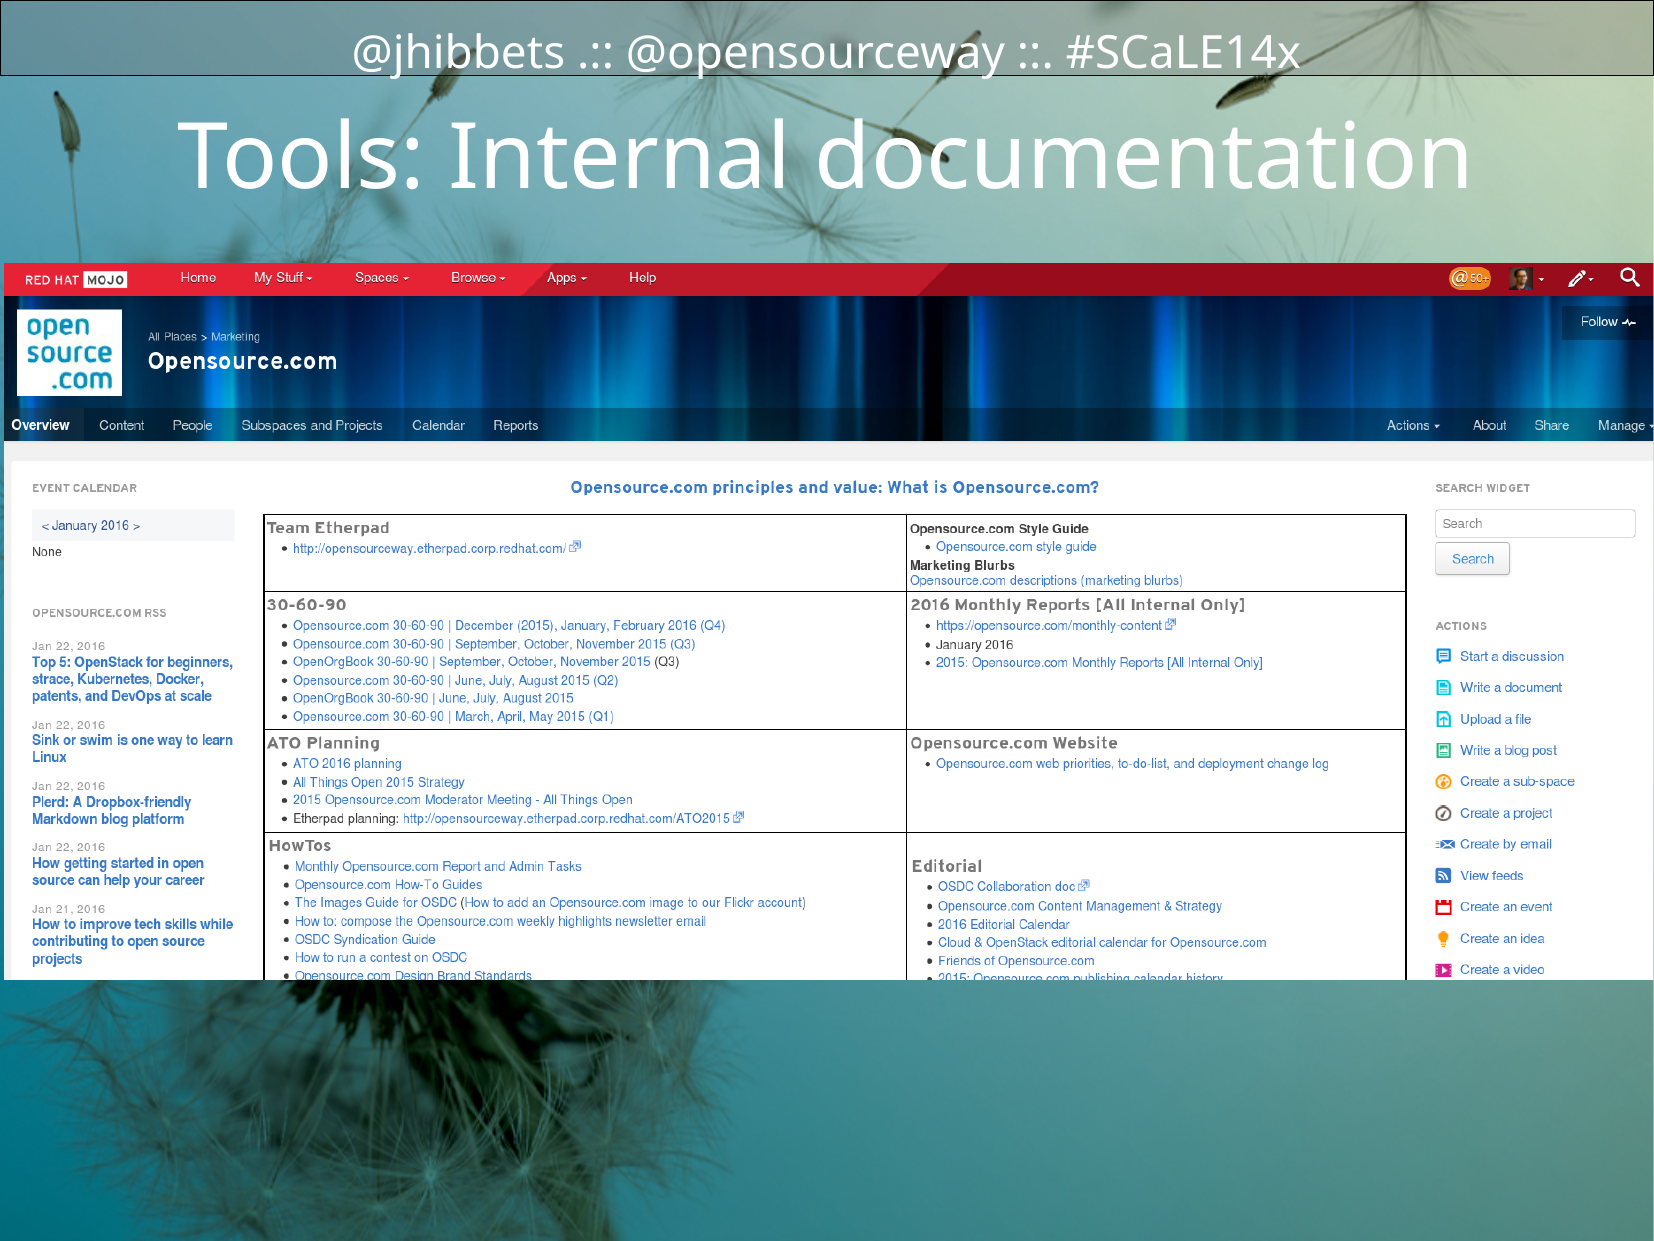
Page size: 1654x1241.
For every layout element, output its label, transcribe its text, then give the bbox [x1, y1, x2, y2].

title Tools: Internal documentation [82, 49, 1571, 257]
picture [0, 76, 1654, 1241]
